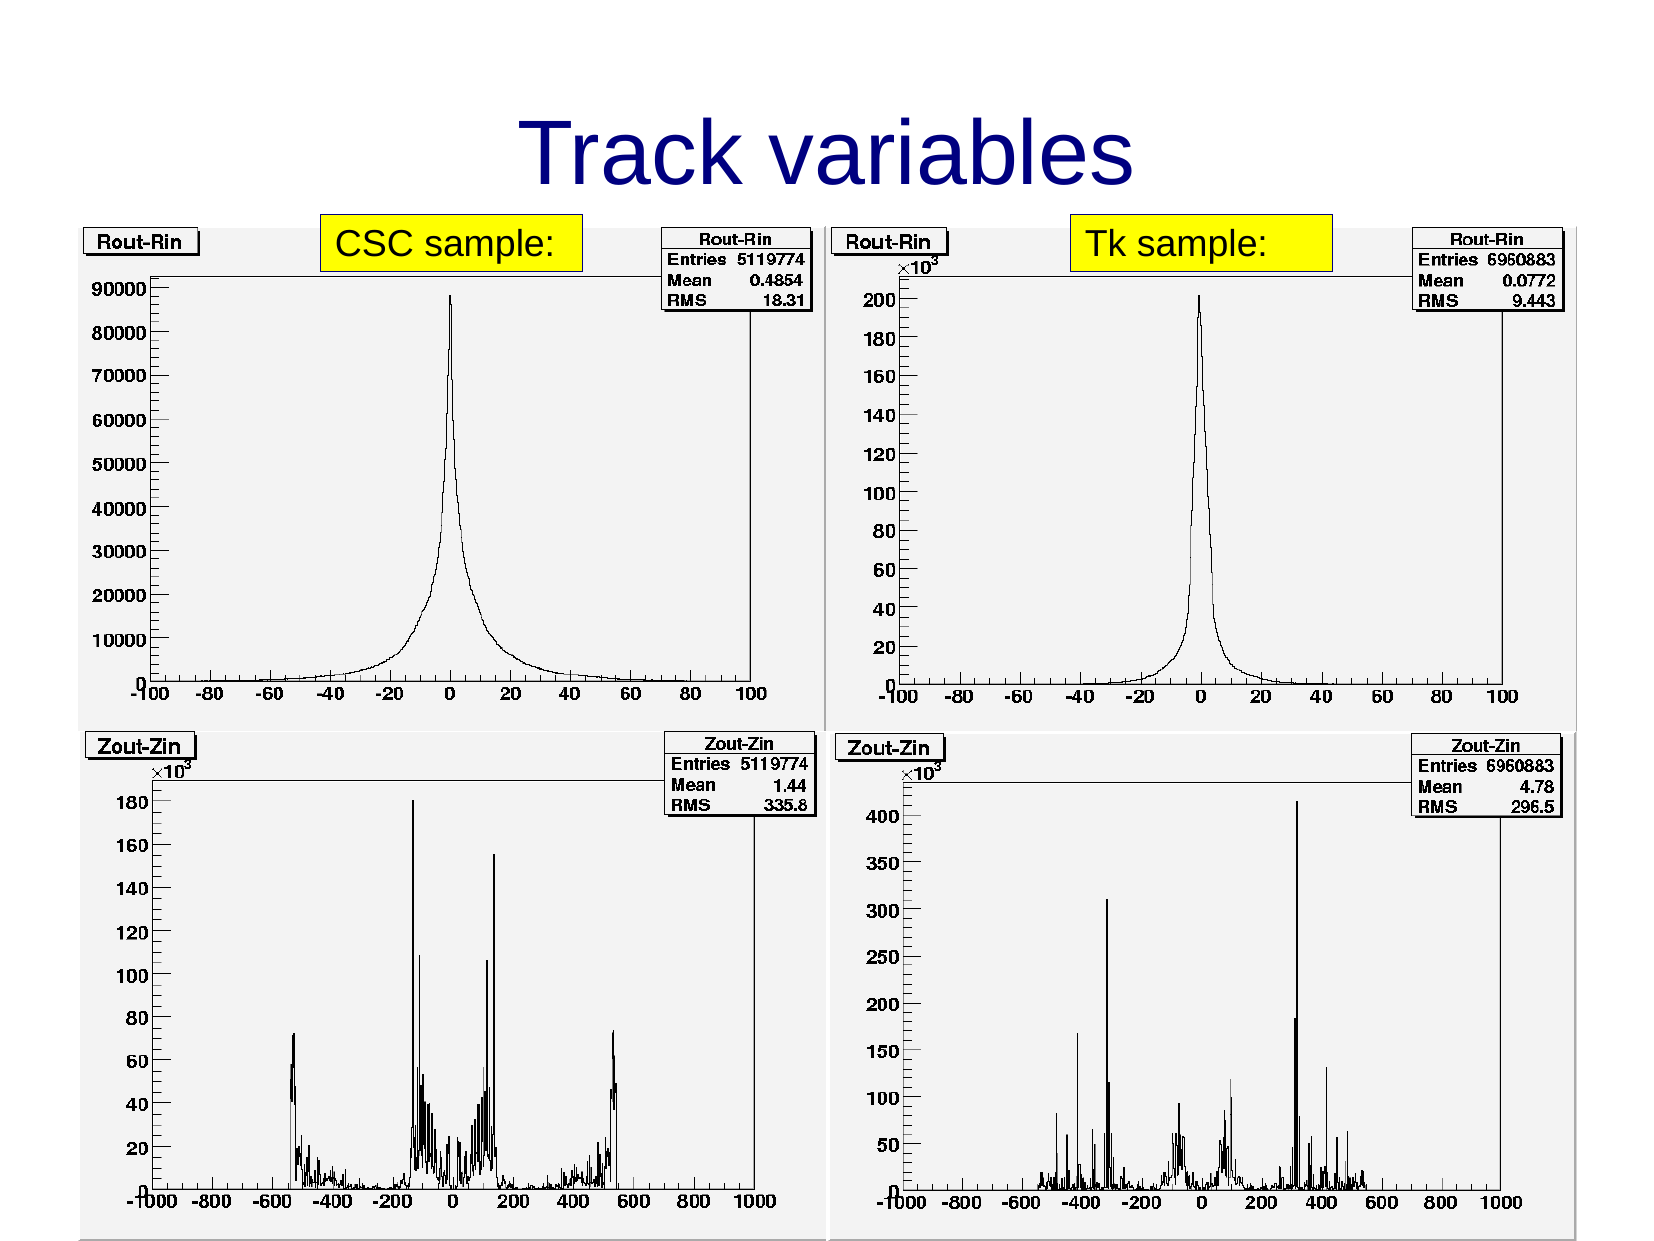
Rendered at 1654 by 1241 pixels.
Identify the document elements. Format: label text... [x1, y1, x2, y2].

text_box CSC sample: [320, 214, 583, 272]
text_box Tk sample: [1070, 214, 1333, 272]
title Track variables [82, 56, 1571, 223]
picture [76, 223, 1577, 1241]
